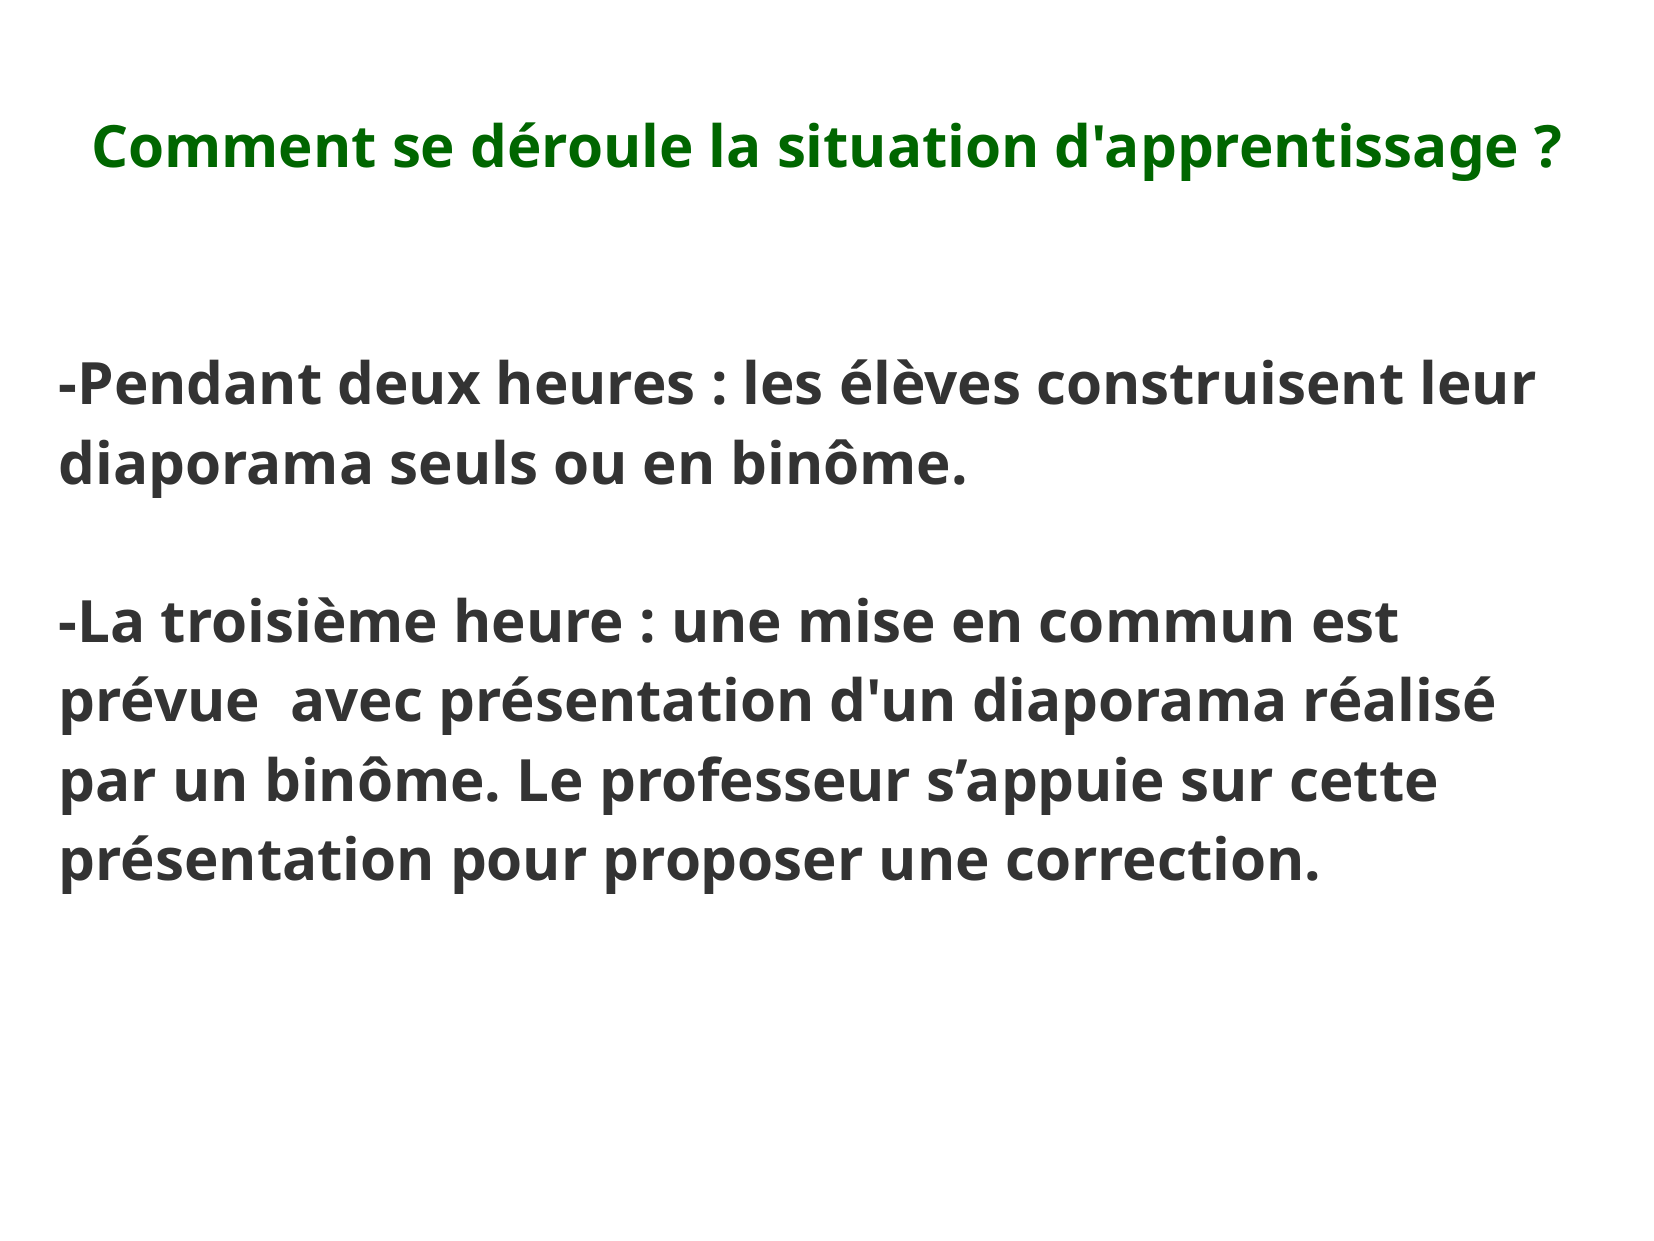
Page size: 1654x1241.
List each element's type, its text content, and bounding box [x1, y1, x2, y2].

text_box Comment se déroule la situation d'apprentissage ? -Pendant deux heures : les élèves construisent leur diaporama seuls ou en binôme. -La troisième heure : une mise en commun est prévue avec présentation d'un diaporama réalisé par un binôme. Le professeur s’appuie sur cette présentation pour proposer une correction. [59, 12, 1595, 1069]
